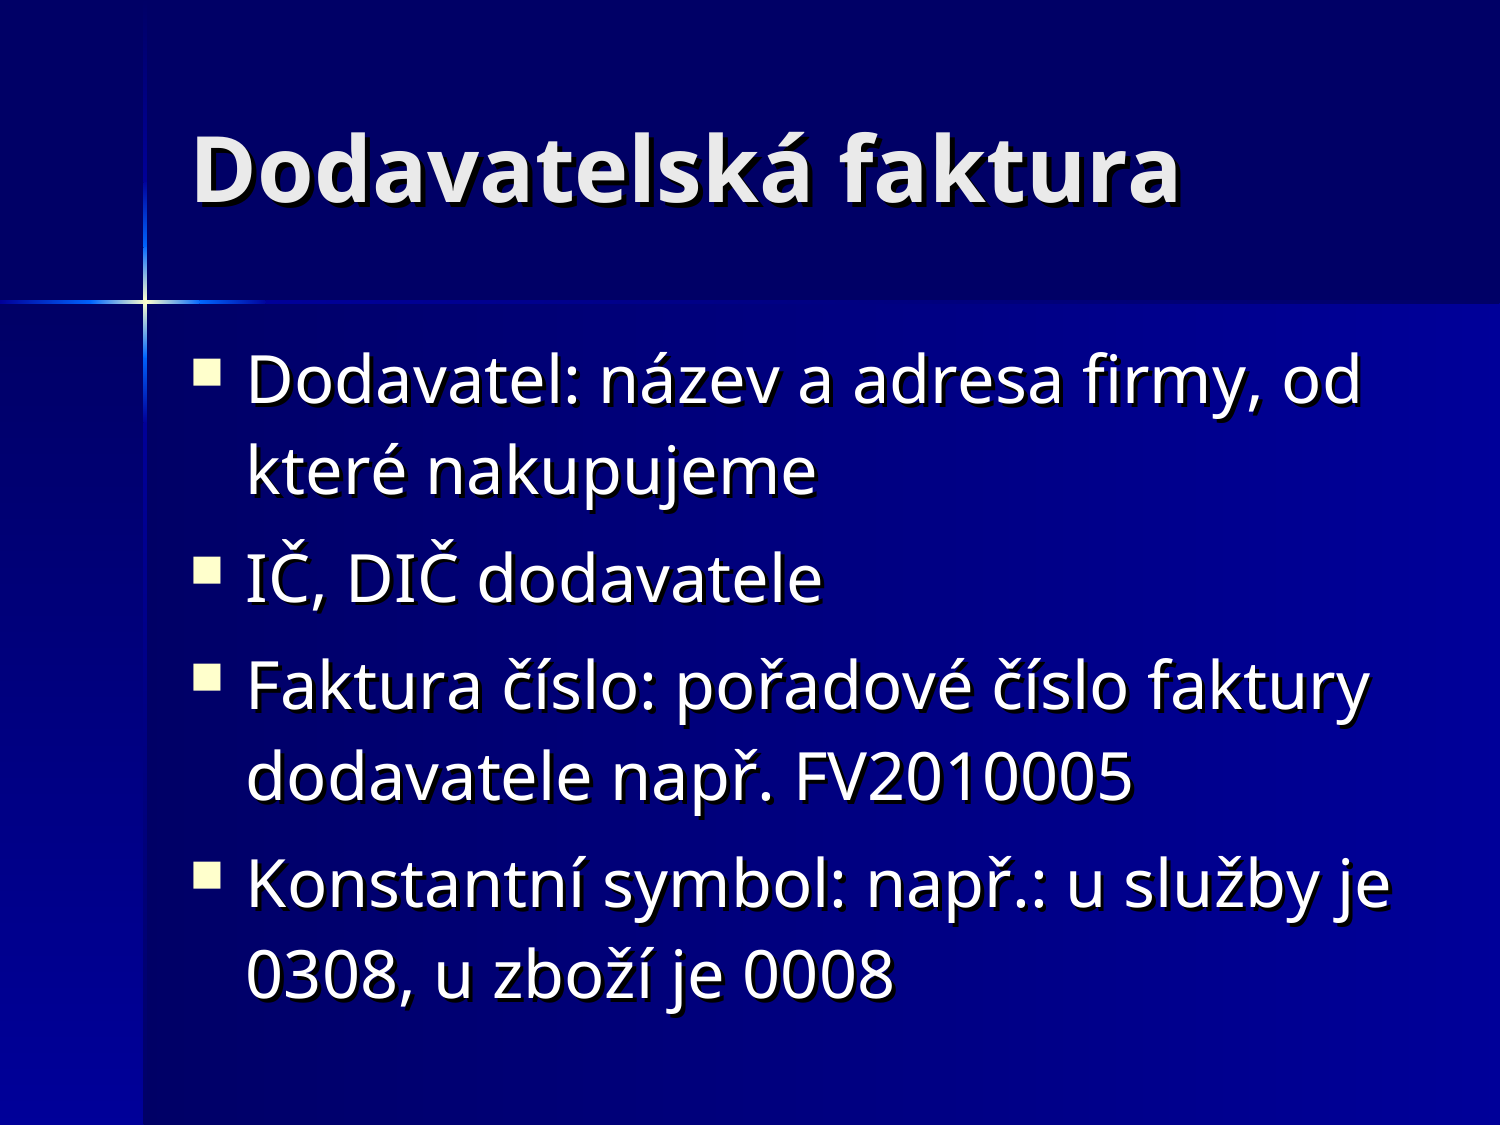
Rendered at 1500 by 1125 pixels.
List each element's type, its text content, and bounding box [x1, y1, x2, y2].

title Dodavatelská faktura [174, 49, 1413, 285]
list Dodavatel: název a adresa firmy, od které nakupujeme IČ, DIČ dodavatele Faktura číslo: pořadové číslo faktury dodavatele např. FV2010005 Konstantní symbol: např.: u služby je 0308, u zboží je 0008 [174, 324, 1413, 1001]
